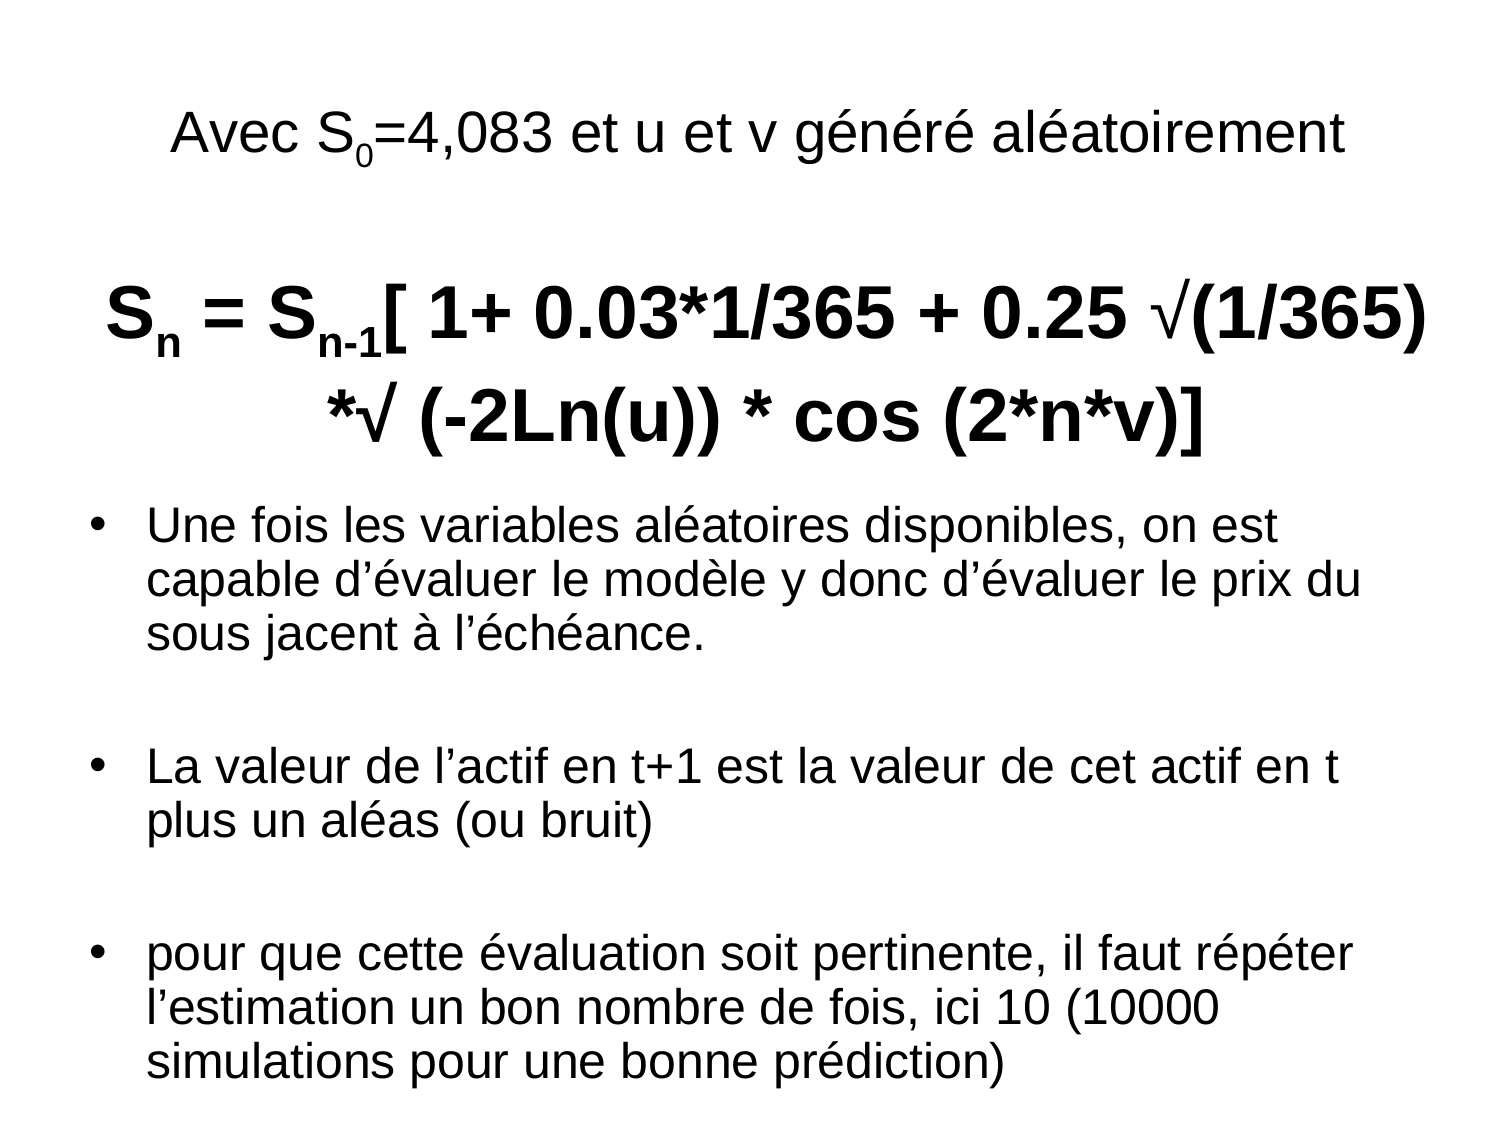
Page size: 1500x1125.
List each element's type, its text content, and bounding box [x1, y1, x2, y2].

title Avec S0=4,083 et u et v généré aléatoirement Sn = Sn-1[ 1+ 0.03*1/365 + 0.25 √(1/365) *√ (-2Ln(u)) * cos (2*n*v)] [74, 0, 1459, 551]
list Une fois les variables aléatoires disponibles, on est capable d’évaluer le modèle y donc d’évaluer le prix du sous jacent à l’échéance. La valeur de l’actif en t+1 est la valeur de cet actif en t plus un aléas (ou bruit) pour que cette évaluation soit pertinente, il faut répéter l’estimation un bon nombre de fois, ici 10 (10000 simulations pour une bonne prédiction) [75, 491, 1426, 1097]
